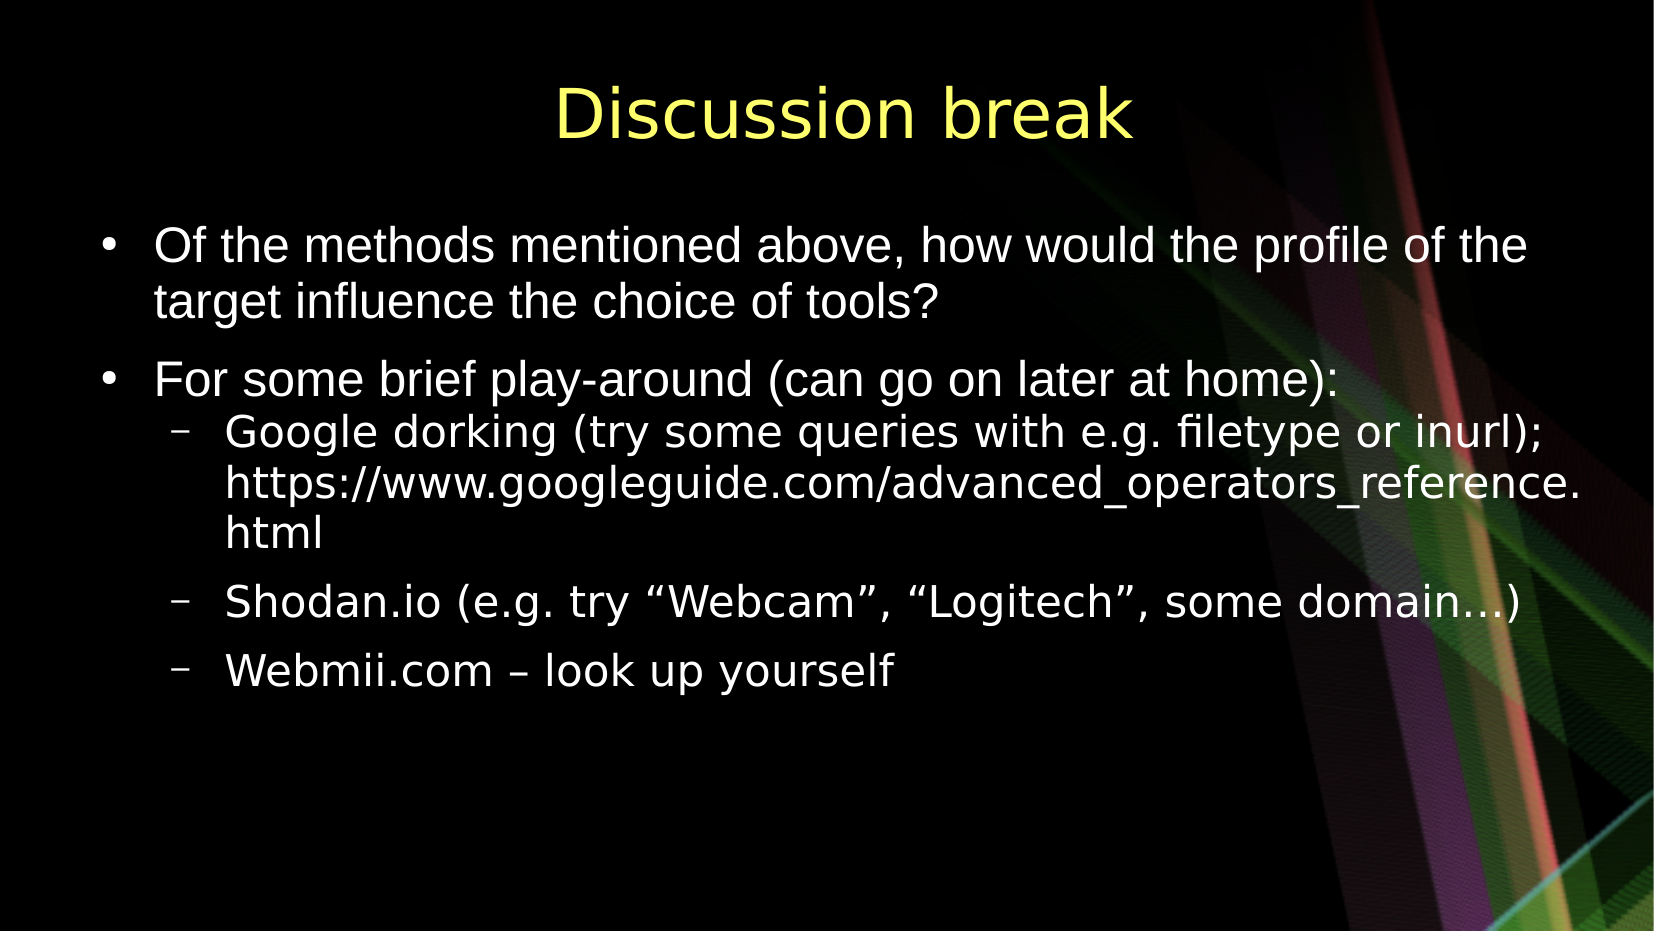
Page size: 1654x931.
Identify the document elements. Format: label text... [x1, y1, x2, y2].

title Discussion break [82, 37, 1607, 193]
list Of the methods mentioned above, how would the profile of the target influence the choice of tools? For some brief play-around (can go on later at home): Google dorking (try some queries with e.g. filetype or inurl); https://www.googleguide.com/advanced_operators_reference.html Shodan.io (e.g. try “Webcam”, “Logitech”, some domain…) Webmii.com – look up yourself [82, 217, 1607, 898]
picture [0, 0, 1654, 931]
